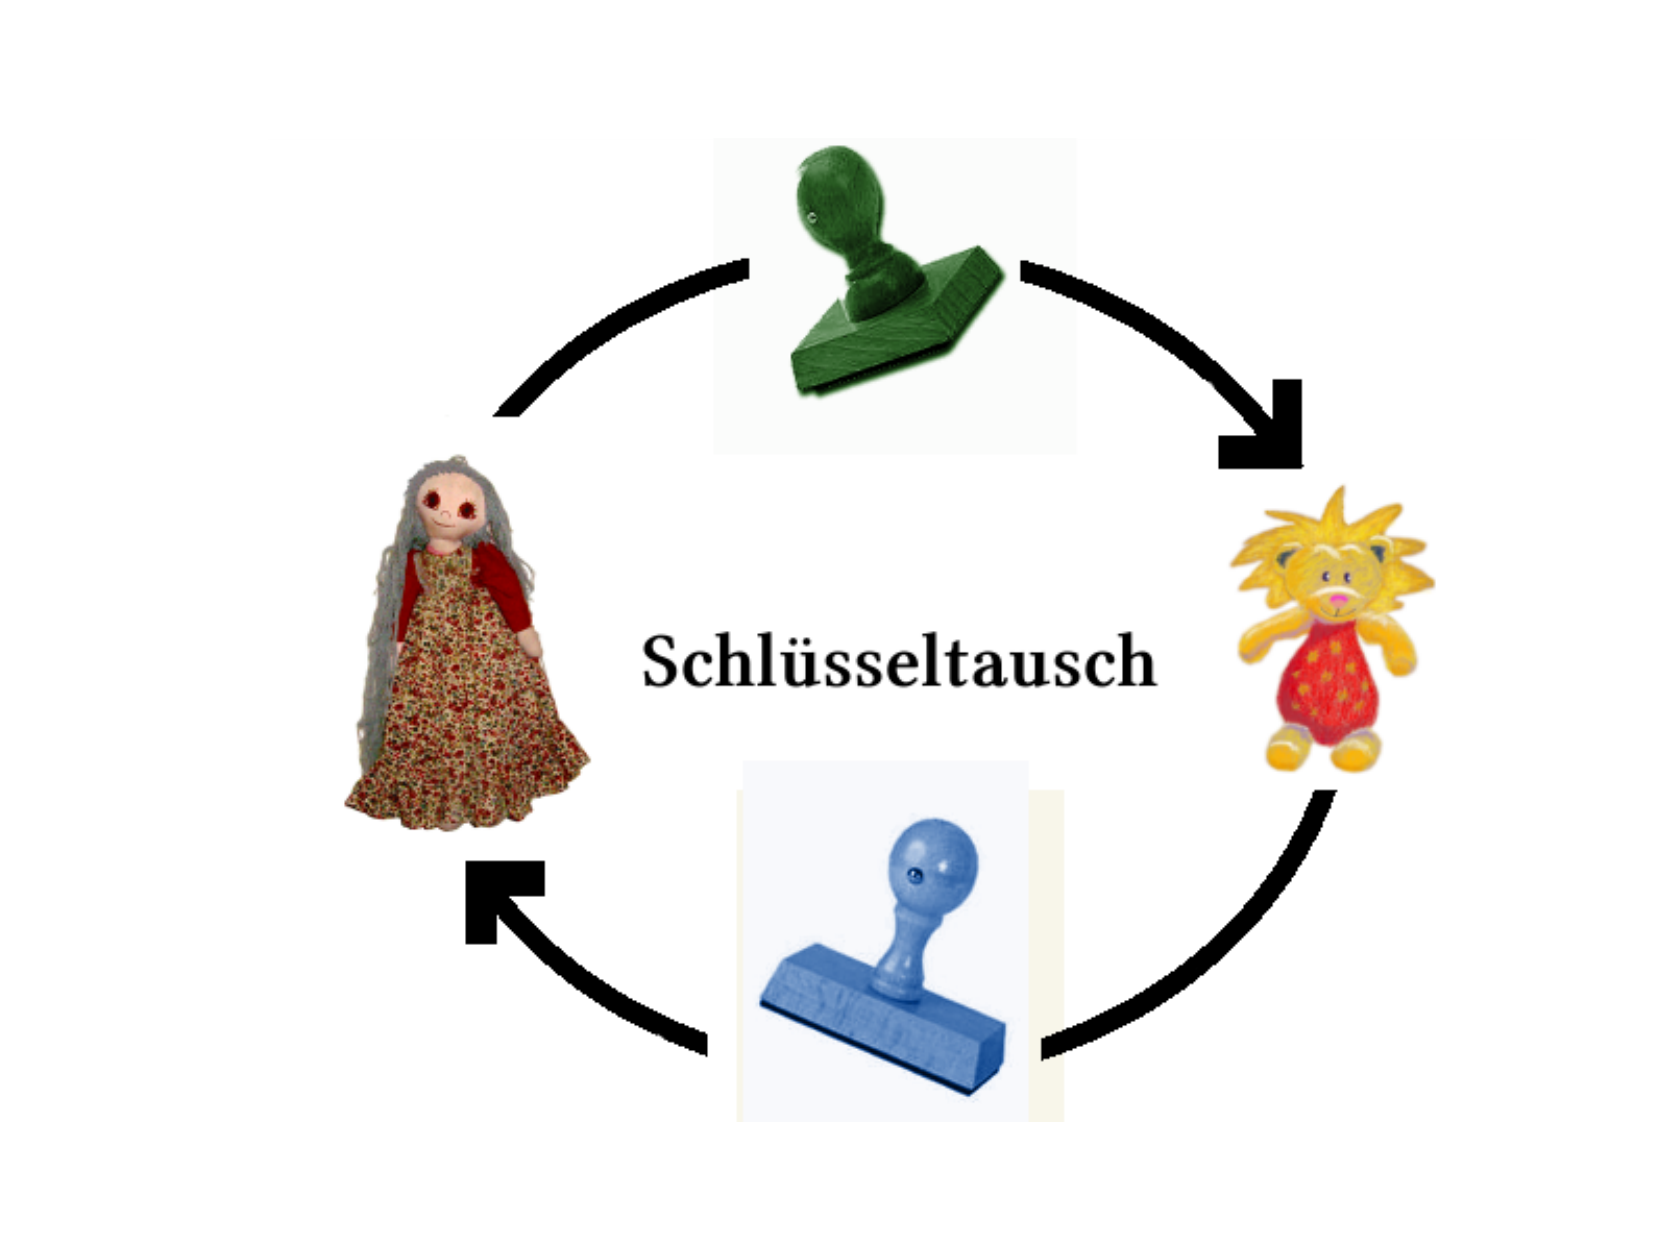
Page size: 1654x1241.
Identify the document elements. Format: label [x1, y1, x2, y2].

picture [268, 138, 1536, 1123]
